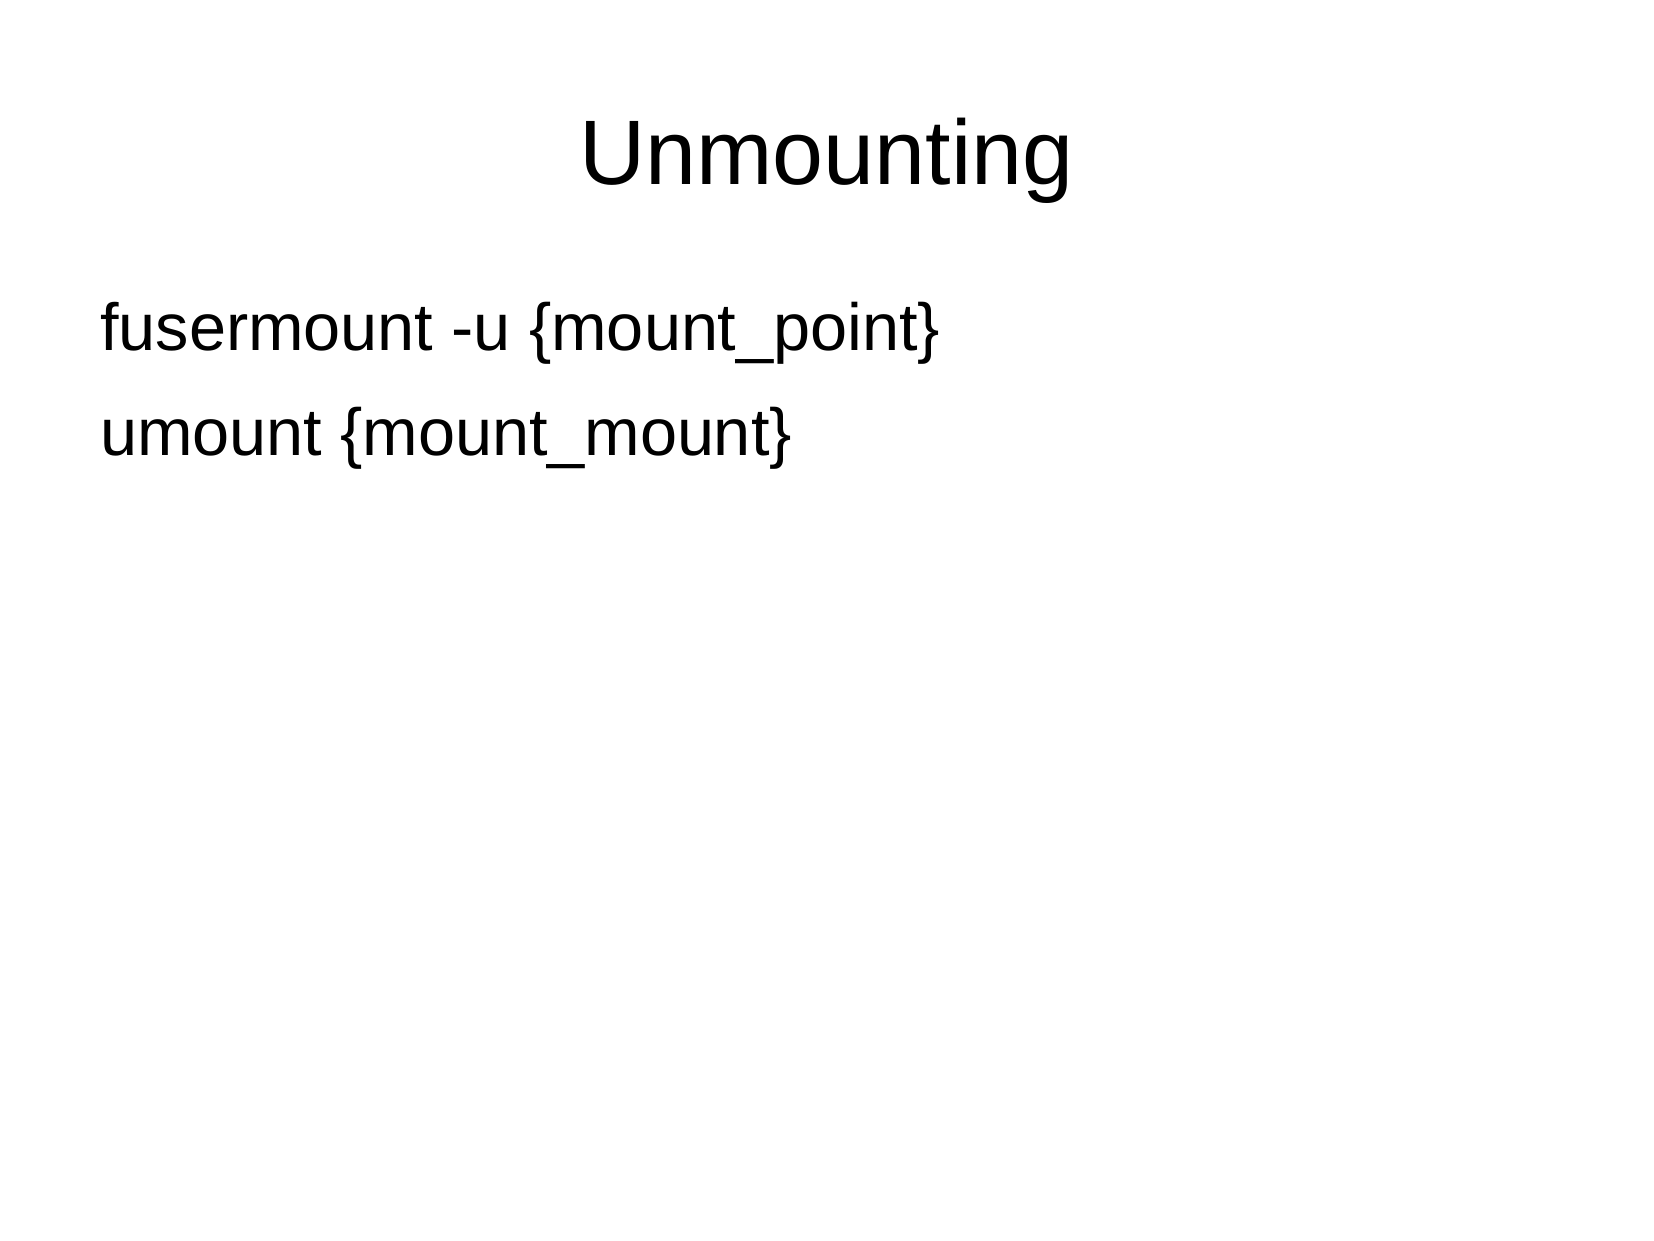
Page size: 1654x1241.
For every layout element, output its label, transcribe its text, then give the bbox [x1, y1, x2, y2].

list fusermount -u {mount_point} umount {mount_mount} [82, 290, 1571, 1094]
title Unmounting [82, 56, 1571, 250]
